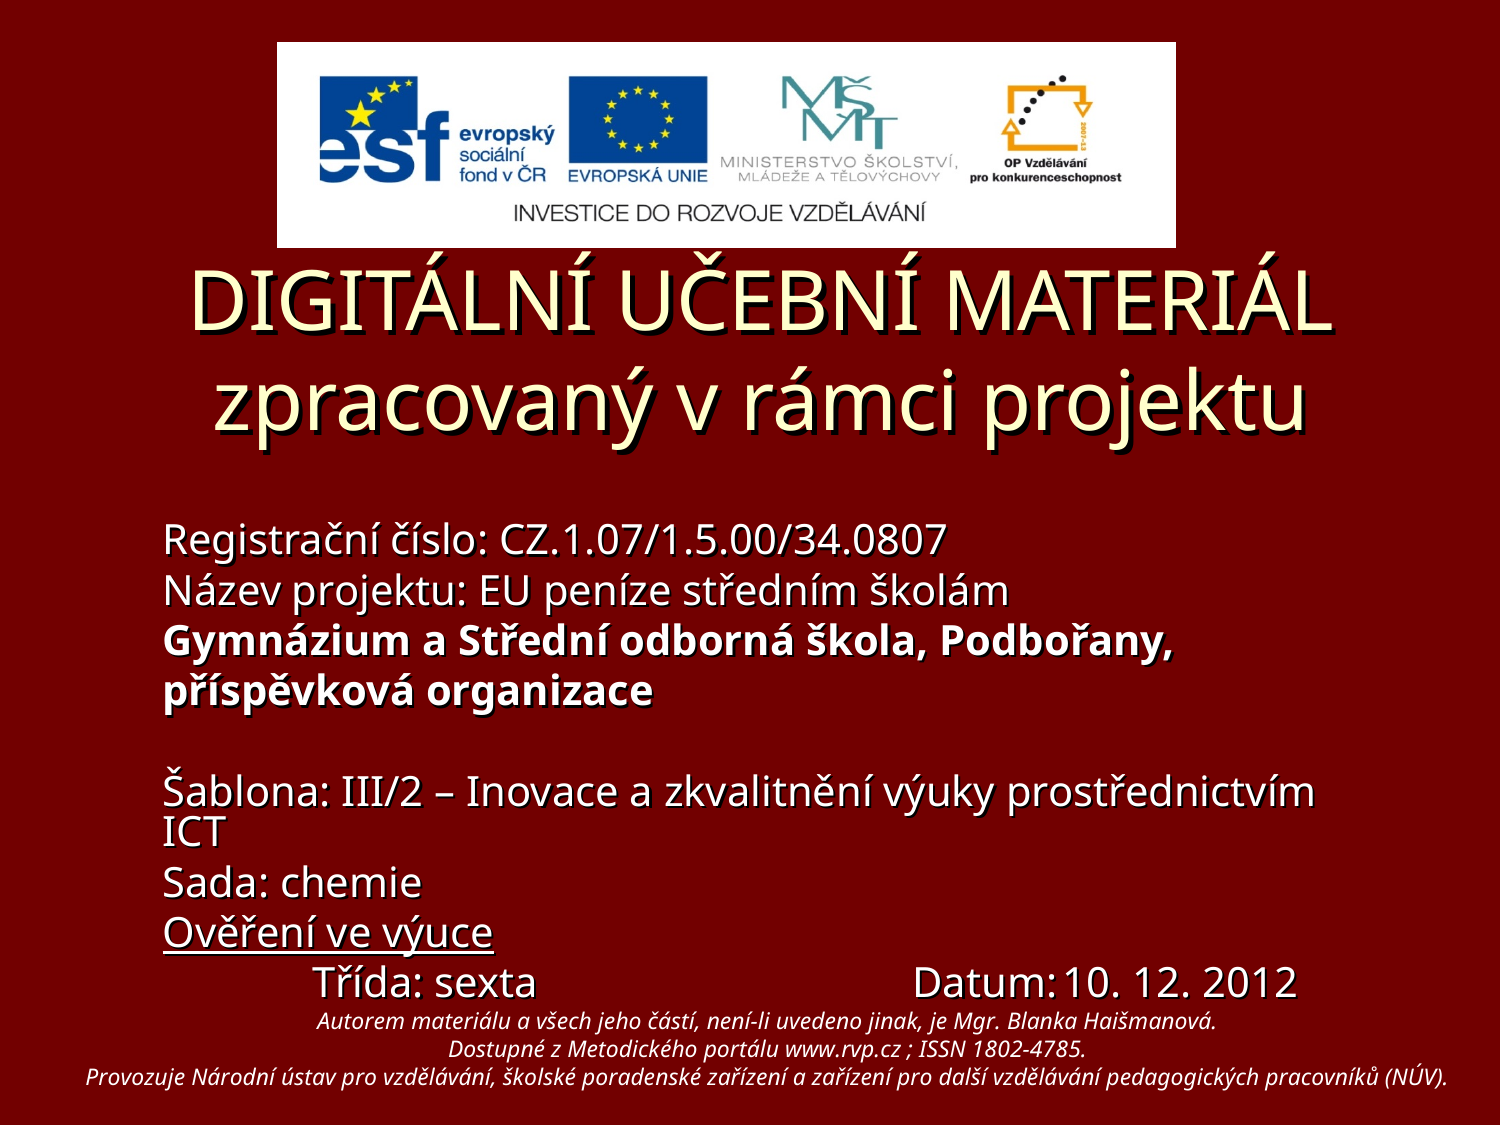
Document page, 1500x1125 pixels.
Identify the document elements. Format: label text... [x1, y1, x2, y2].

text_box Autorem materiálu a všech jeho částí, není-li uvedeno jinak, je Mgr. Blanka Haišmanová. Dostupné z Metodického portálu www.rvp.cz ; ISSN 1802-4785. Provozuje Národní ústav pro vzdělávání, školské poradenské zařízení a zařízení pro další vzdělávání pedagogických pracovníků (NÚV). [70, 999, 1466, 1098]
title DIGITÁLNÍ UČEBNÍ MATERIÁL zpracovaný v rámci projektu [159, 239, 1364, 455]
picture [277, 42, 1176, 248]
text_box Registrační číslo: CZ.1.07/1.5.00/34.0807 Název projektu: EU peníze středním školám Gymnázium a Střední odborná škola, Podbořany, příspěvková organizace Šablona: III/2 – Inovace a zkvalitnění výuky prostřednictvím ICT Sada: chemie Ověření ve výuce Třída: sexta Datum: 10. 12. 2012 [147, 515, 1376, 999]
